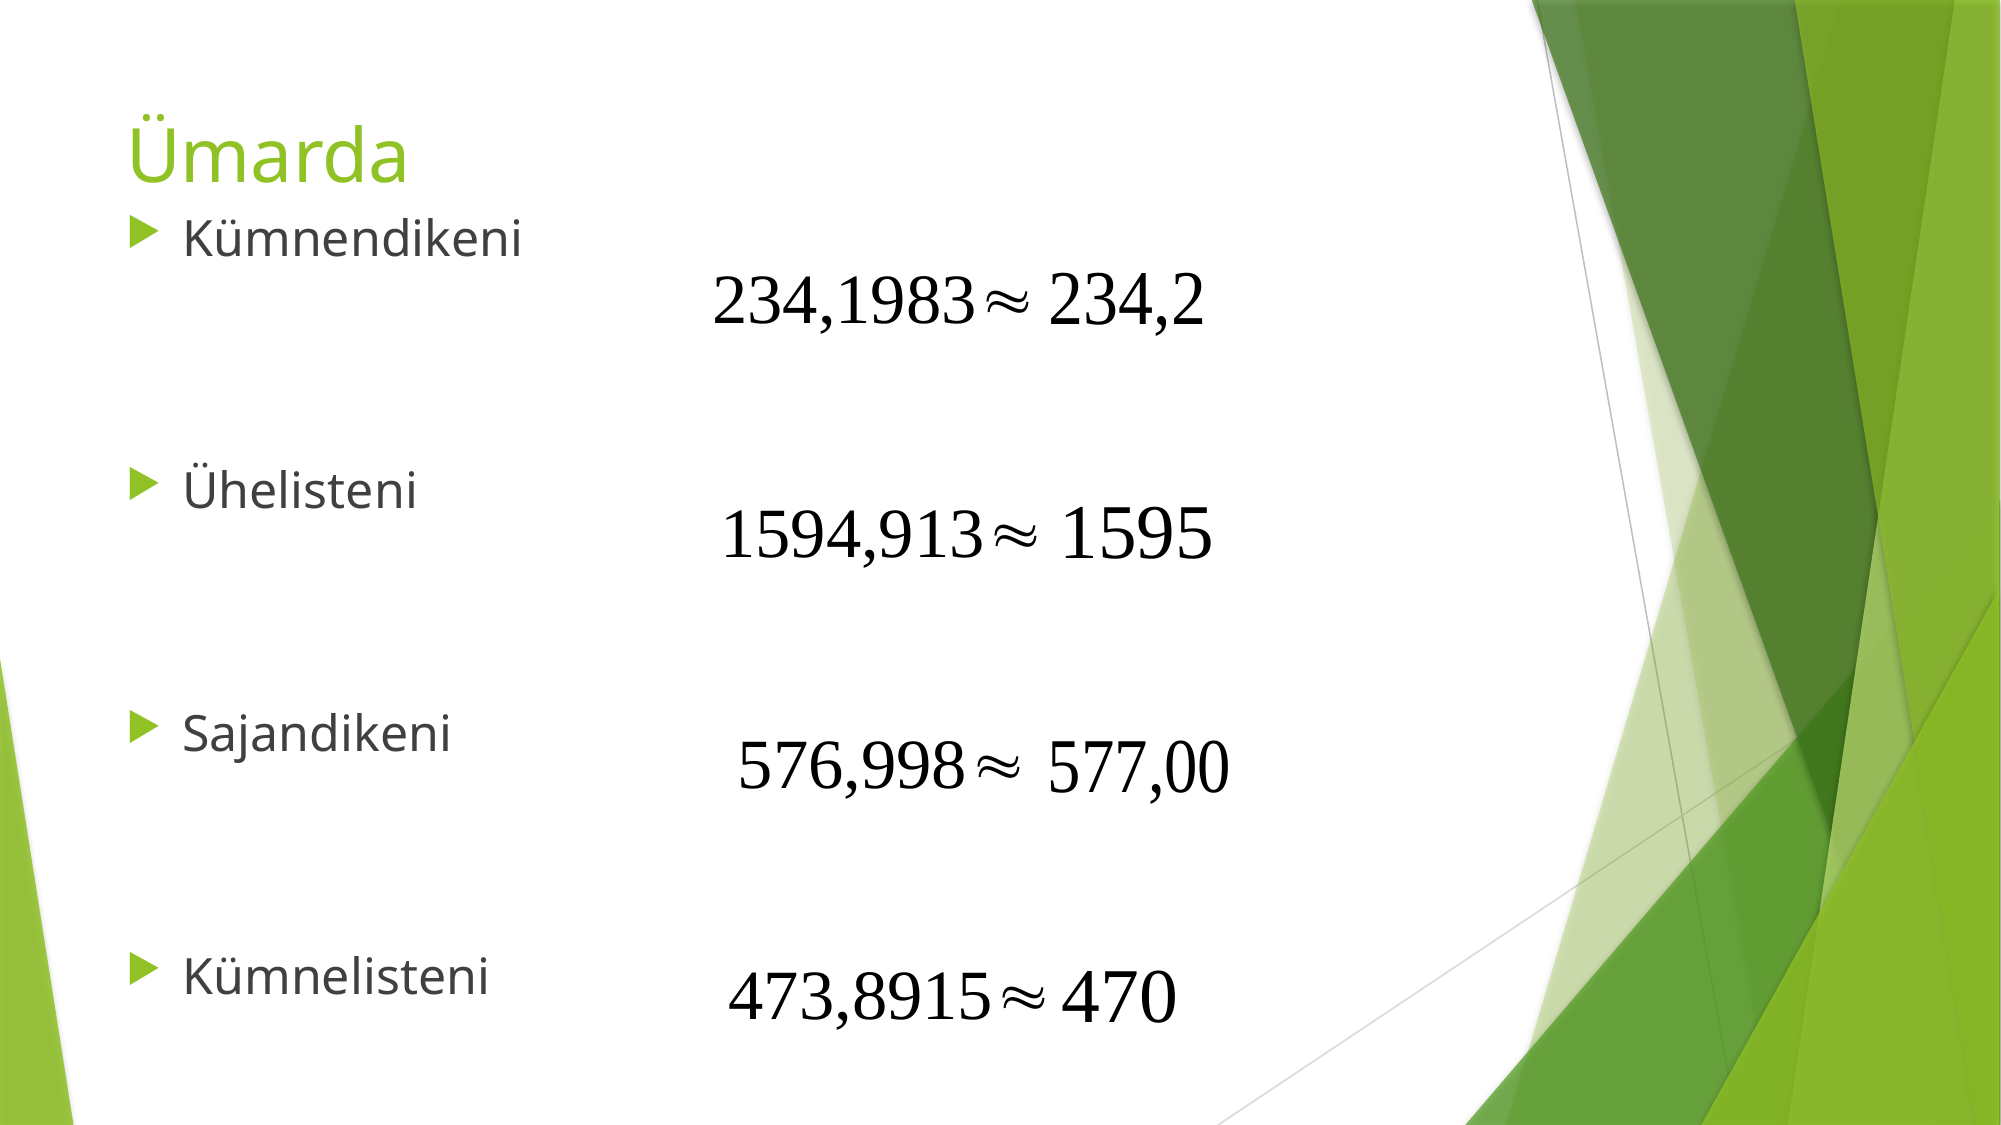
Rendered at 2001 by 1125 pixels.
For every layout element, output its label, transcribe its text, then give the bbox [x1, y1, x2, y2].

chart [714, 489, 1223, 576]
title Ümarda [111, 99, 1522, 199]
chart [732, 725, 1035, 804]
chart [720, 953, 1188, 1040]
list Kümnendikeni Ühelisteni Sajandikeni Kümnelisteni [111, 199, 1674, 1040]
chart [1041, 723, 1240, 809]
chart [706, 255, 1214, 342]
